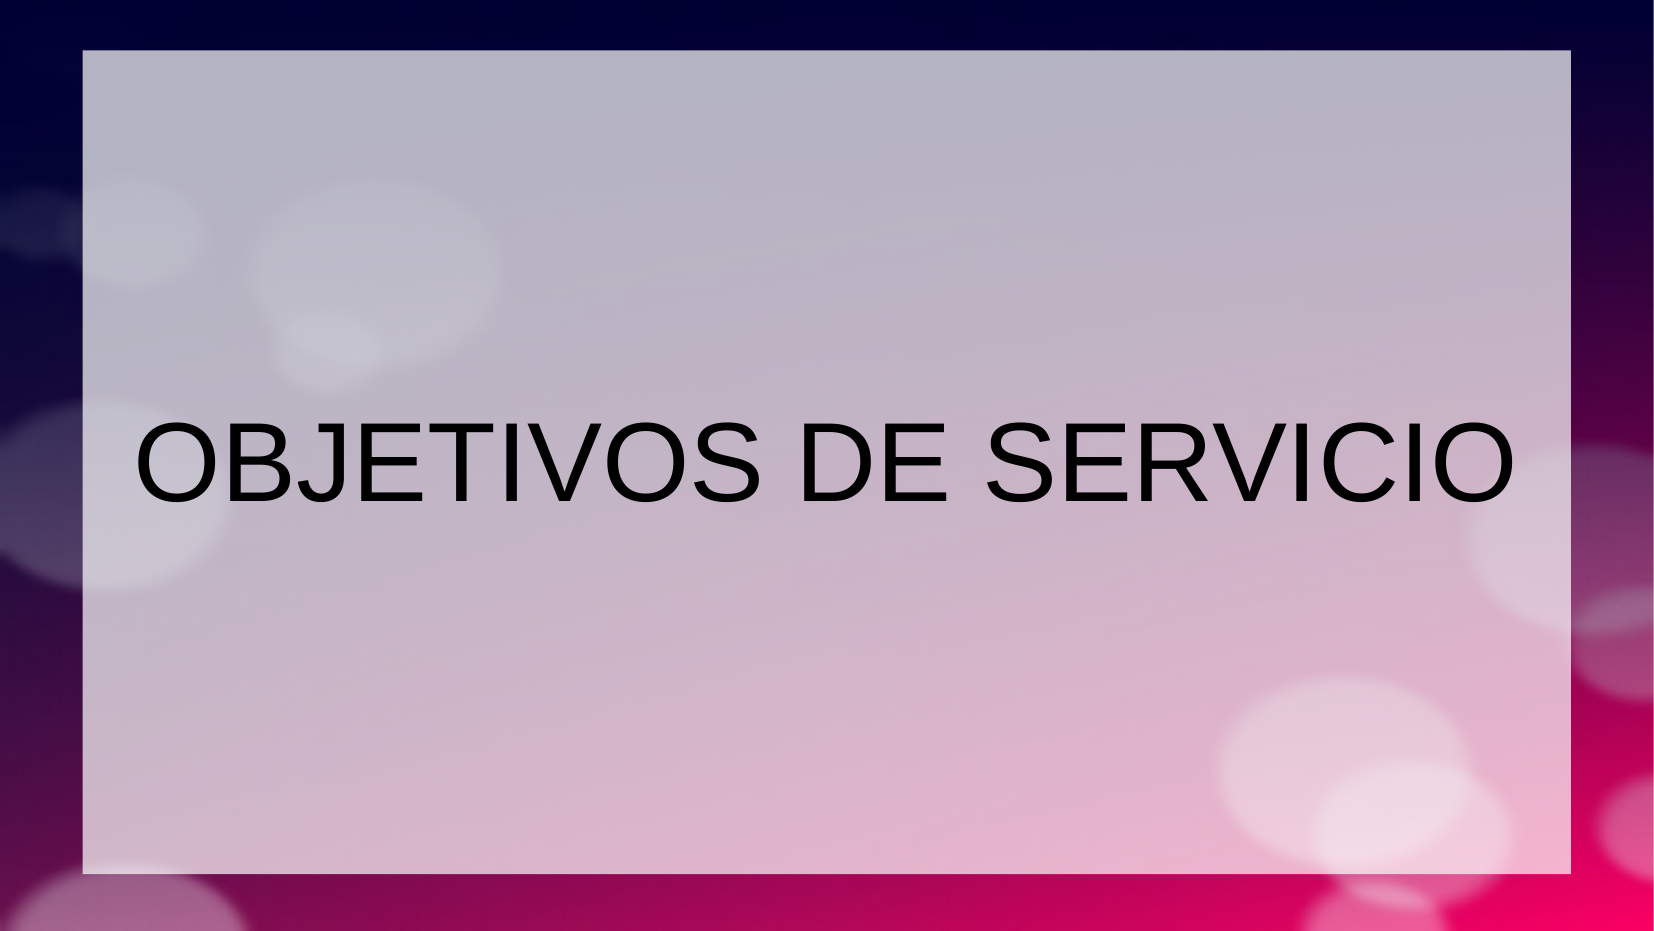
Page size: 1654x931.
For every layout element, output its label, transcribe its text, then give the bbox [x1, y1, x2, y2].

picture [0, 0, 1654, 931]
title OBJETIVOS DE SERVICIO [82, 50, 1571, 875]
